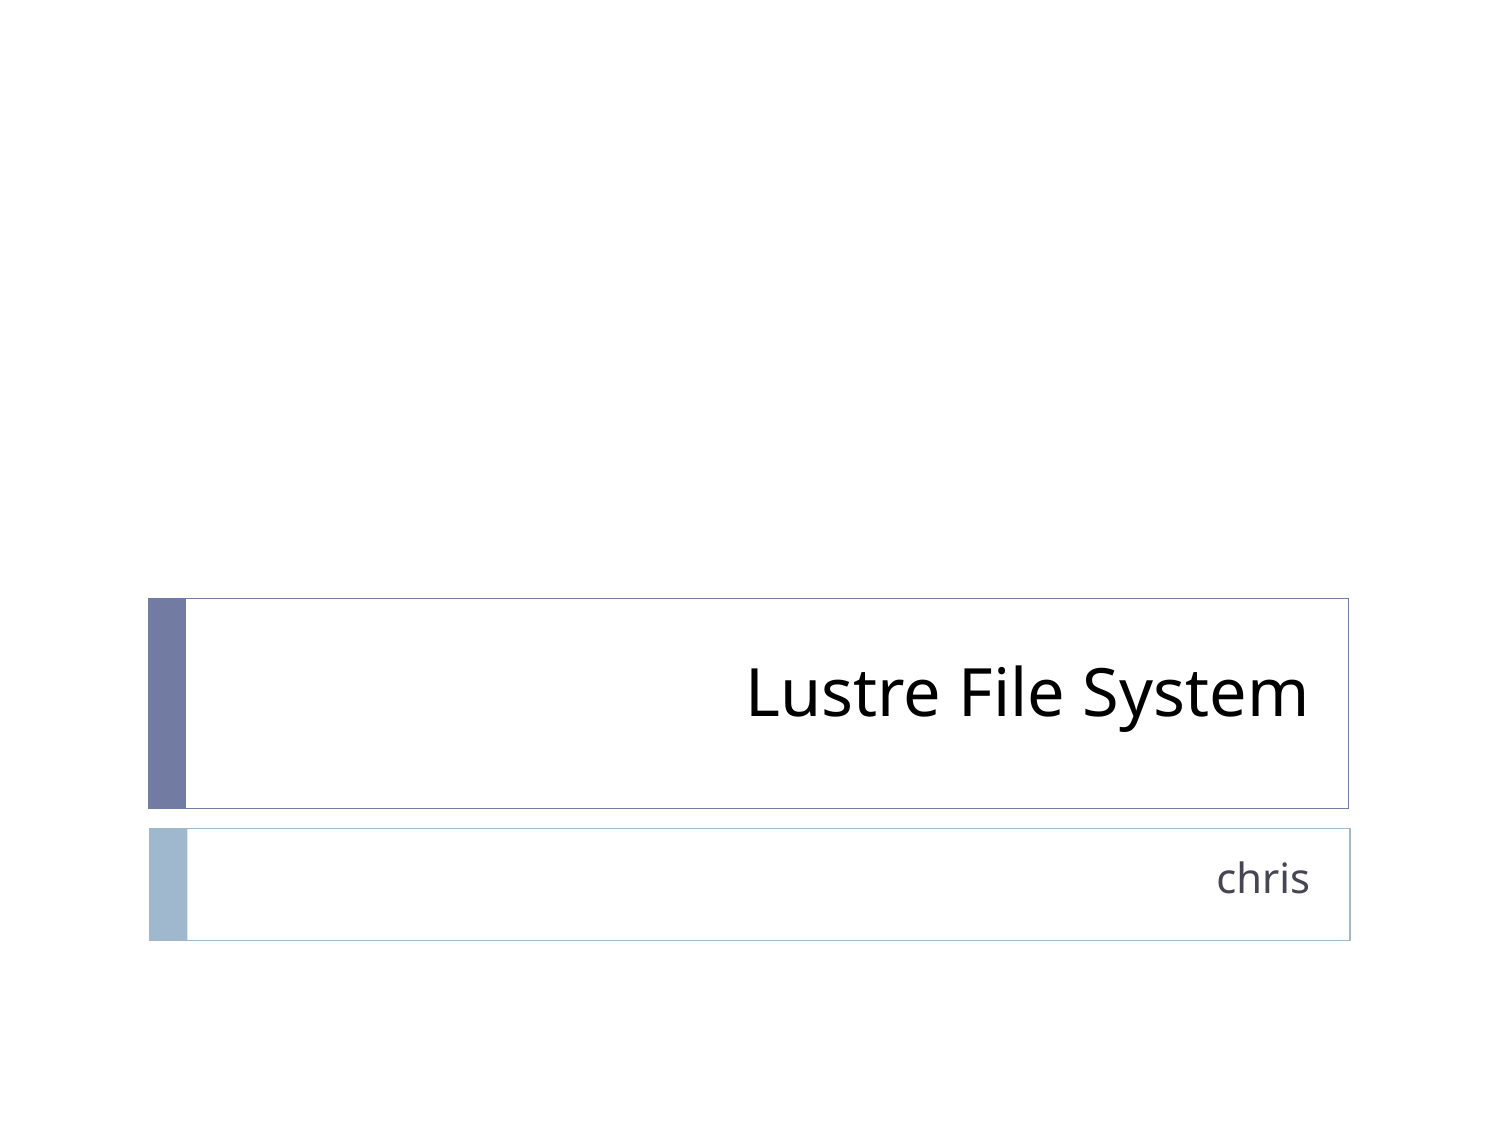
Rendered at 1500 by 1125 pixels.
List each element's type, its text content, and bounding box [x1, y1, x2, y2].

title Lustre File System [200, 637, 1326, 801]
text_box chris [200, 840, 1326, 929]
